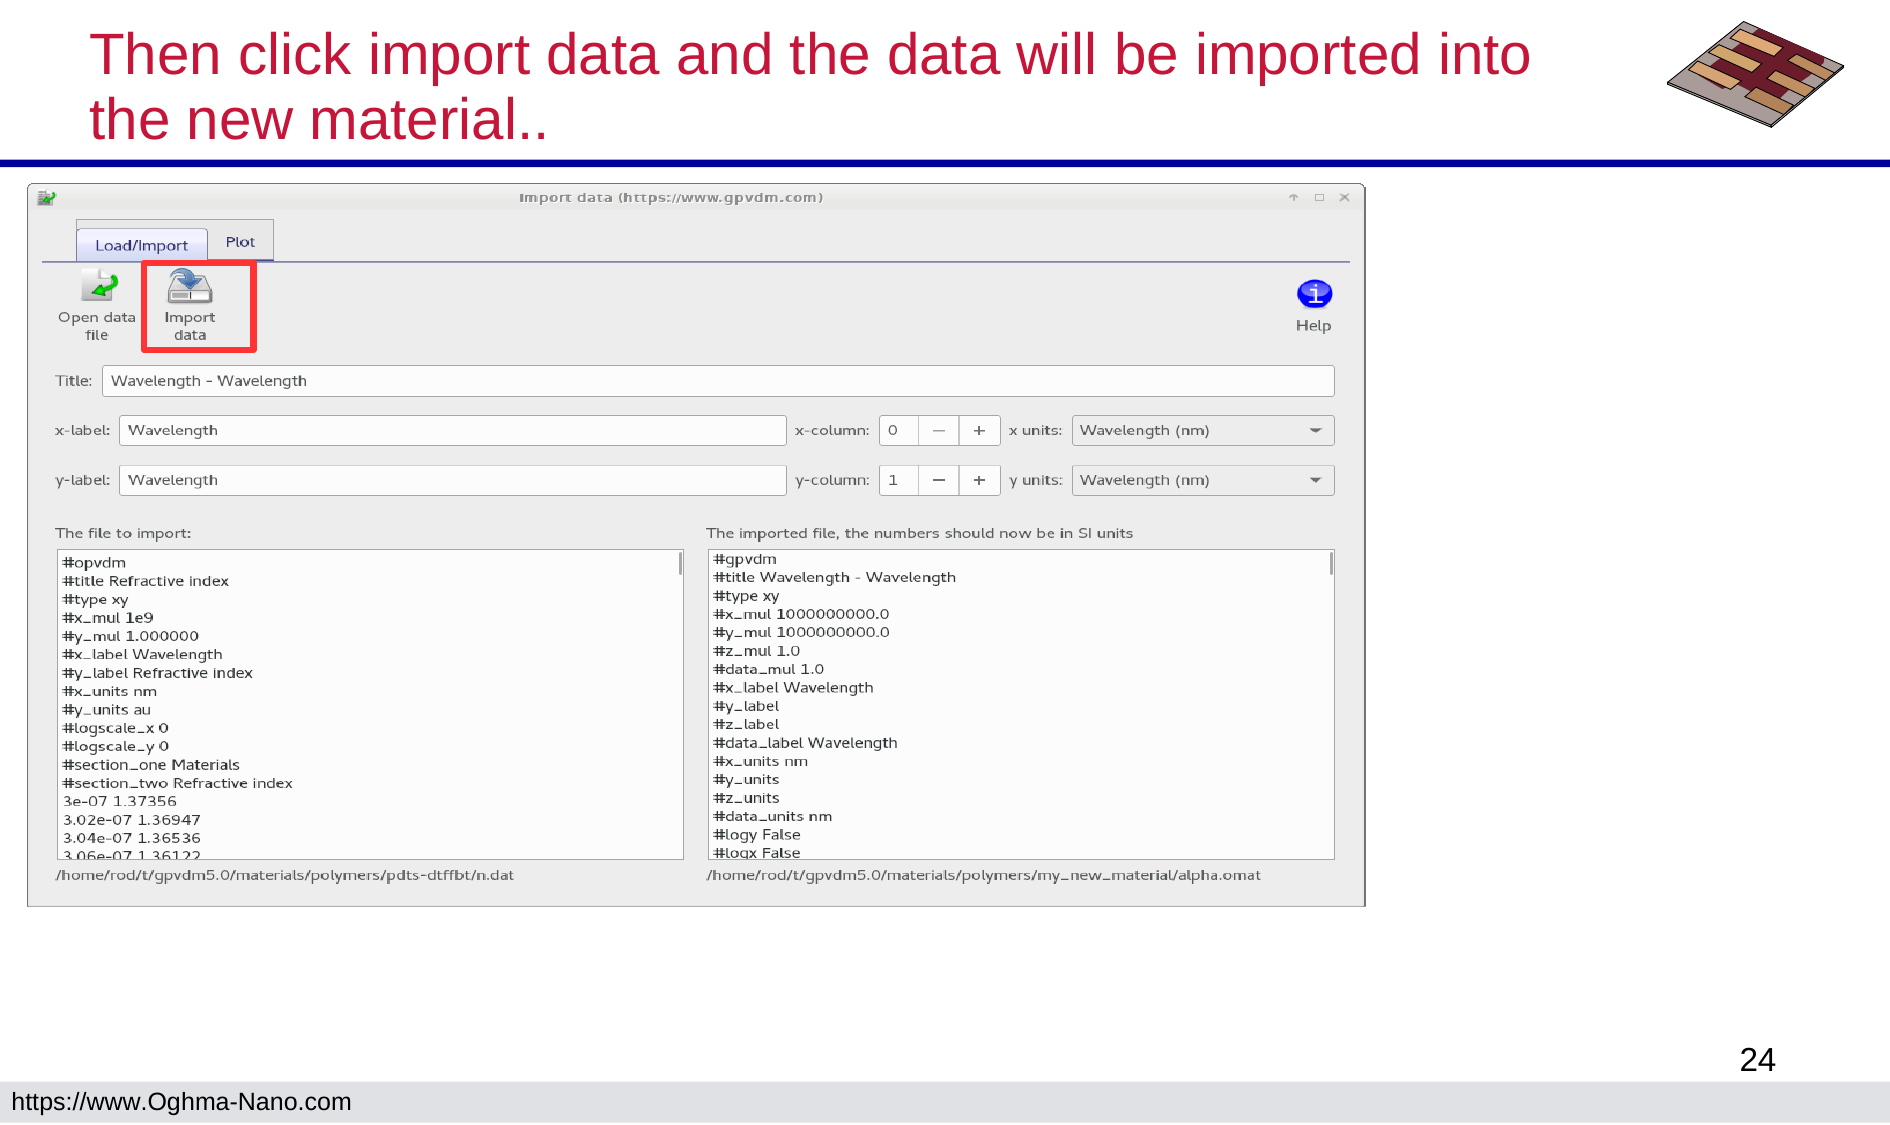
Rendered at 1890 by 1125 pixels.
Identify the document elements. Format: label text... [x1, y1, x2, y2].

text_box <number> [1724, 1030, 1890, 1101]
title Then click import data and the data will be imported into the new material.. [74, 14, 1634, 160]
picture [27, 183, 1366, 907]
